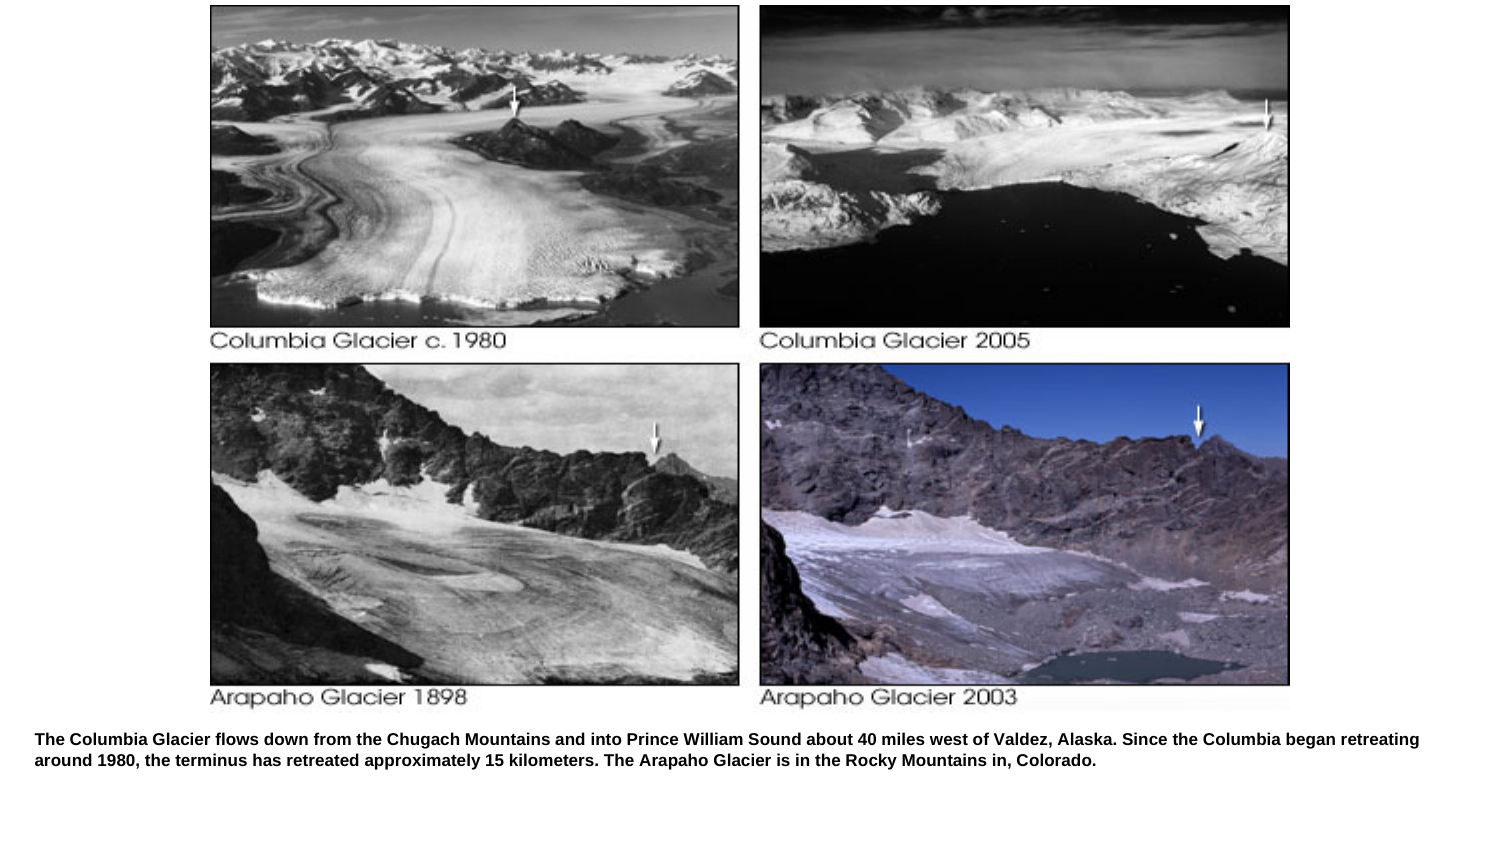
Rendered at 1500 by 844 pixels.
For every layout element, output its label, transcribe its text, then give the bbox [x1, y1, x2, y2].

text_box The Columbia Glacier flows down from the Chugach Mountains and into Prince William Sound about 40 miles west of Valdez, Alaska. Since the Columbia began retreating around 1980, the terminus has retreated approximately 15 kilometers. The Arapaho Glacier is in the Rocky Mountains in, Colorado. [24, 723, 1476, 776]
picture [210, 5, 1290, 713]
